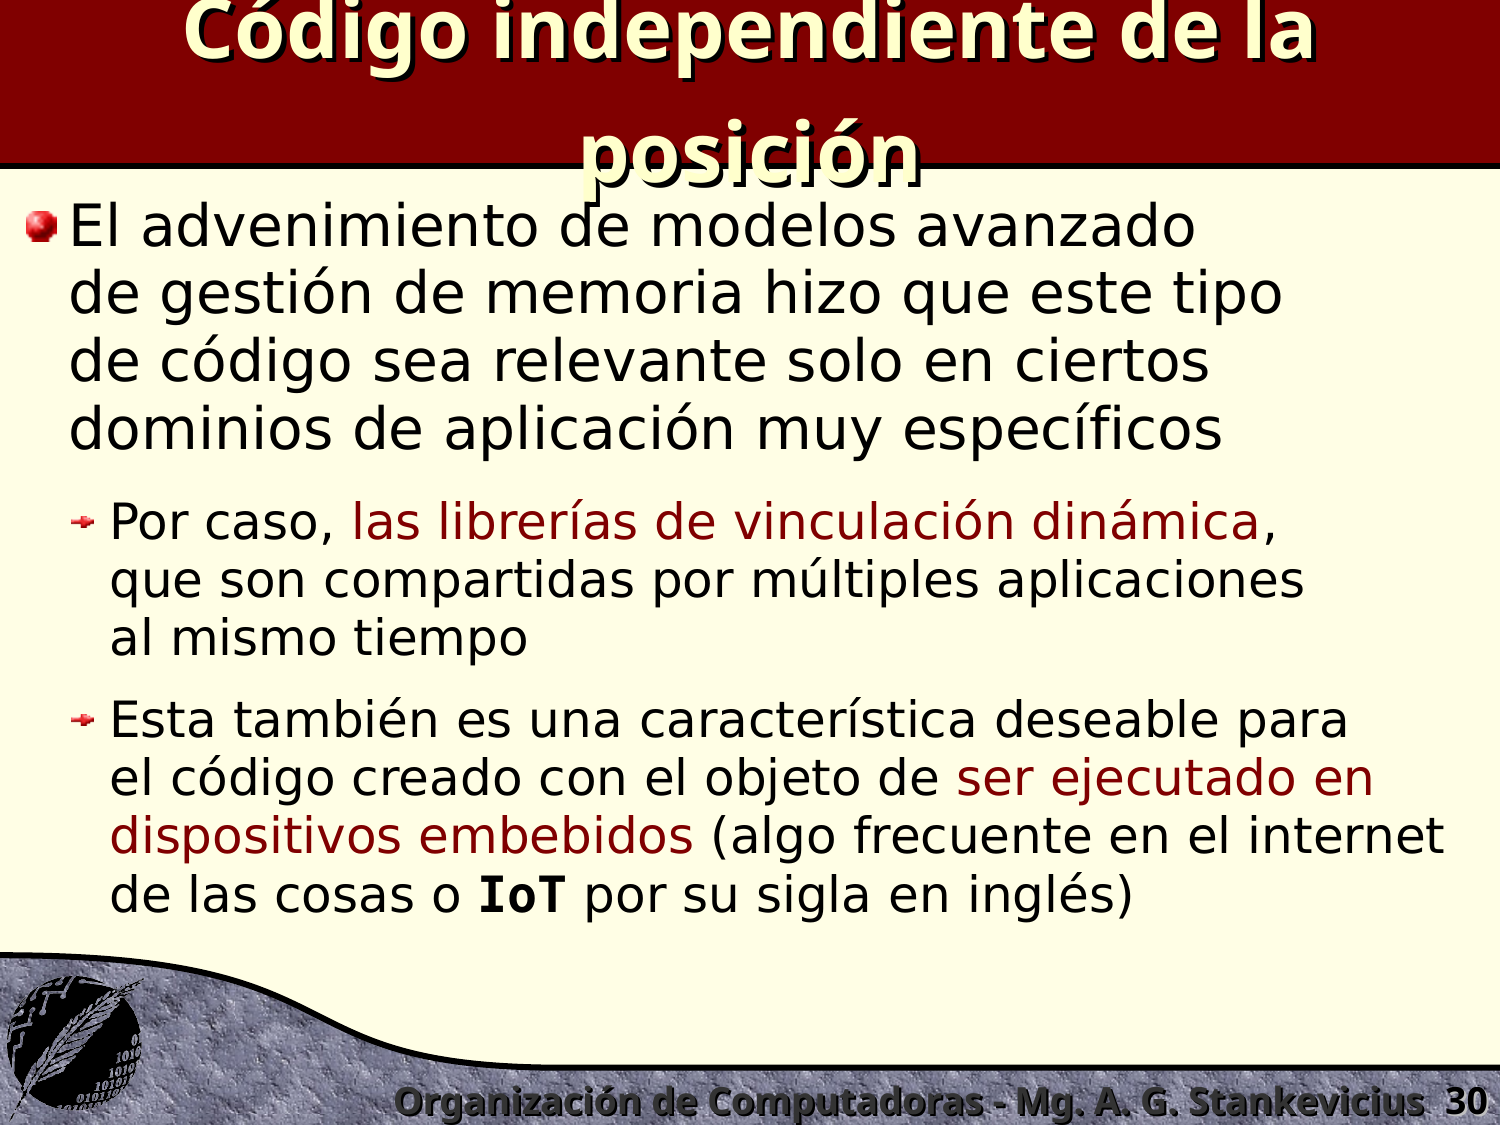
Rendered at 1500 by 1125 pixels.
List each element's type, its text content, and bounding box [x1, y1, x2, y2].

picture [1058, 1100, 1065, 1110]
picture [802, 1100, 806, 1110]
list El advenimiento de modelos avanzado de gestión de memoria hizo que este tipo de código sea relevante solo en ciertos dominios de aplicación muy específicos Por caso, las librerías de vinculación dinámica, que son compartidas por múltiples aplicaciones al mismo tiempo Esta también es una característica deseable para el código creado con el objeto de ser ejecutado en dispositivos embebidos (algo frecuente en el internet de las cosas o IoT por su sigla en inglés) [11, 192, 1486, 935]
title Código independiente de la posición [15, 15, 1485, 150]
picture [448, 1100, 455, 1110]
picture [0, 959, 1500, 1125]
